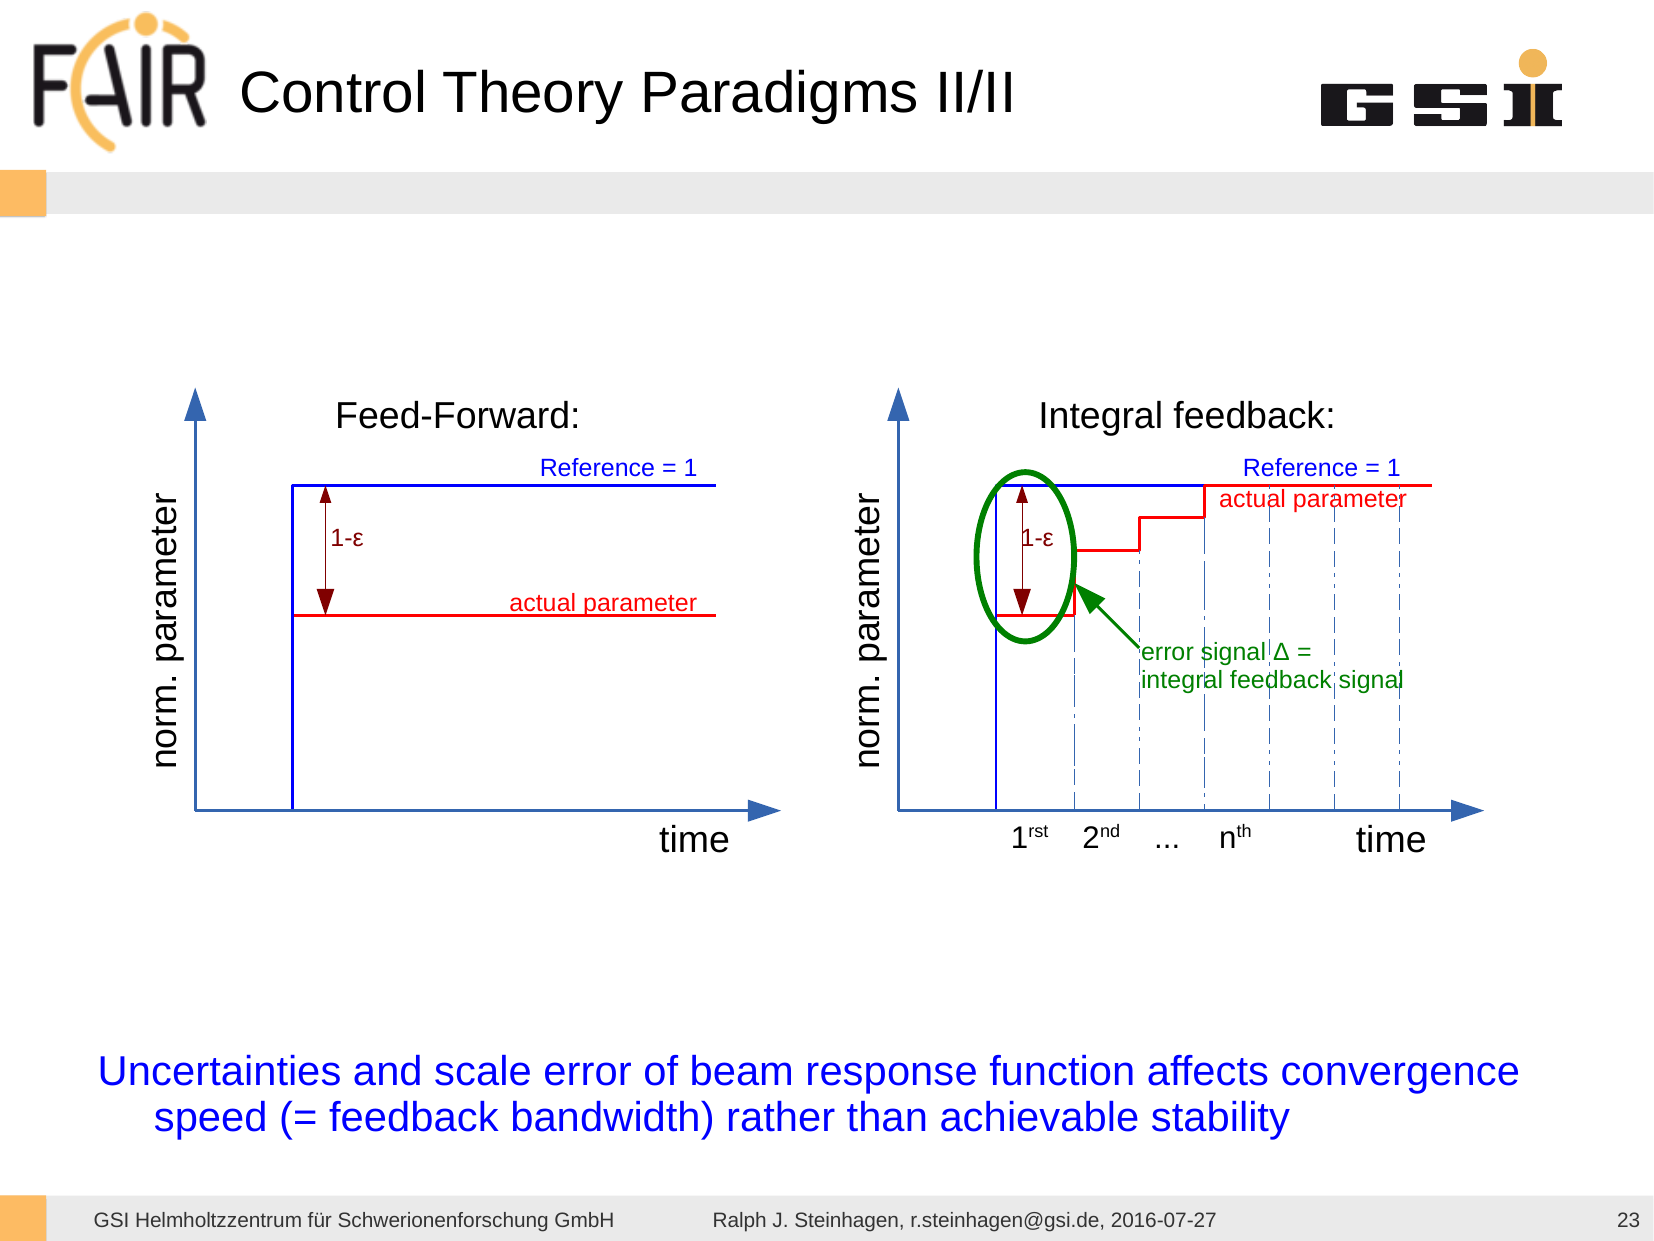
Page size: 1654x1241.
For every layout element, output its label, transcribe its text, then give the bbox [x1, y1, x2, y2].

text_box norm. parameter [134, 415, 198, 785]
text_box Integral feedback: [1023, 387, 1385, 451]
picture [1319, 46, 1564, 129]
text_box 1-ε [315, 516, 386, 564]
text_box 1-ε [1005, 516, 1071, 564]
picture [33, 10, 207, 155]
title Control Theory Paradigms II/II [239, 23, 1301, 162]
text_box time [1341, 810, 1452, 874]
text_box ... [1139, 812, 1202, 868]
text_box time [644, 810, 756, 874]
text_box Reference = 1 [1228, 446, 1436, 477]
text_box 2nd [1067, 812, 1139, 868]
text_box 1-ε [1072, 516, 1076, 532]
list Uncertainties and scale error of beam response function affects convergence speed (= feedback bandwidth) rather than achievable stability [97, 1047, 1585, 1241]
text_box actual parameter [1204, 477, 1445, 525]
text_box 1rst [996, 812, 1067, 868]
text_box norm. parameter [837, 415, 901, 785]
text_box actual parameter [494, 581, 736, 629]
text_box Feed-Forward: [320, 387, 624, 451]
text_box error signal Δ = integral feedback signal [1126, 630, 1458, 709]
text_box Reference = 1 [525, 446, 733, 494]
text_box nth [1204, 812, 1273, 868]
